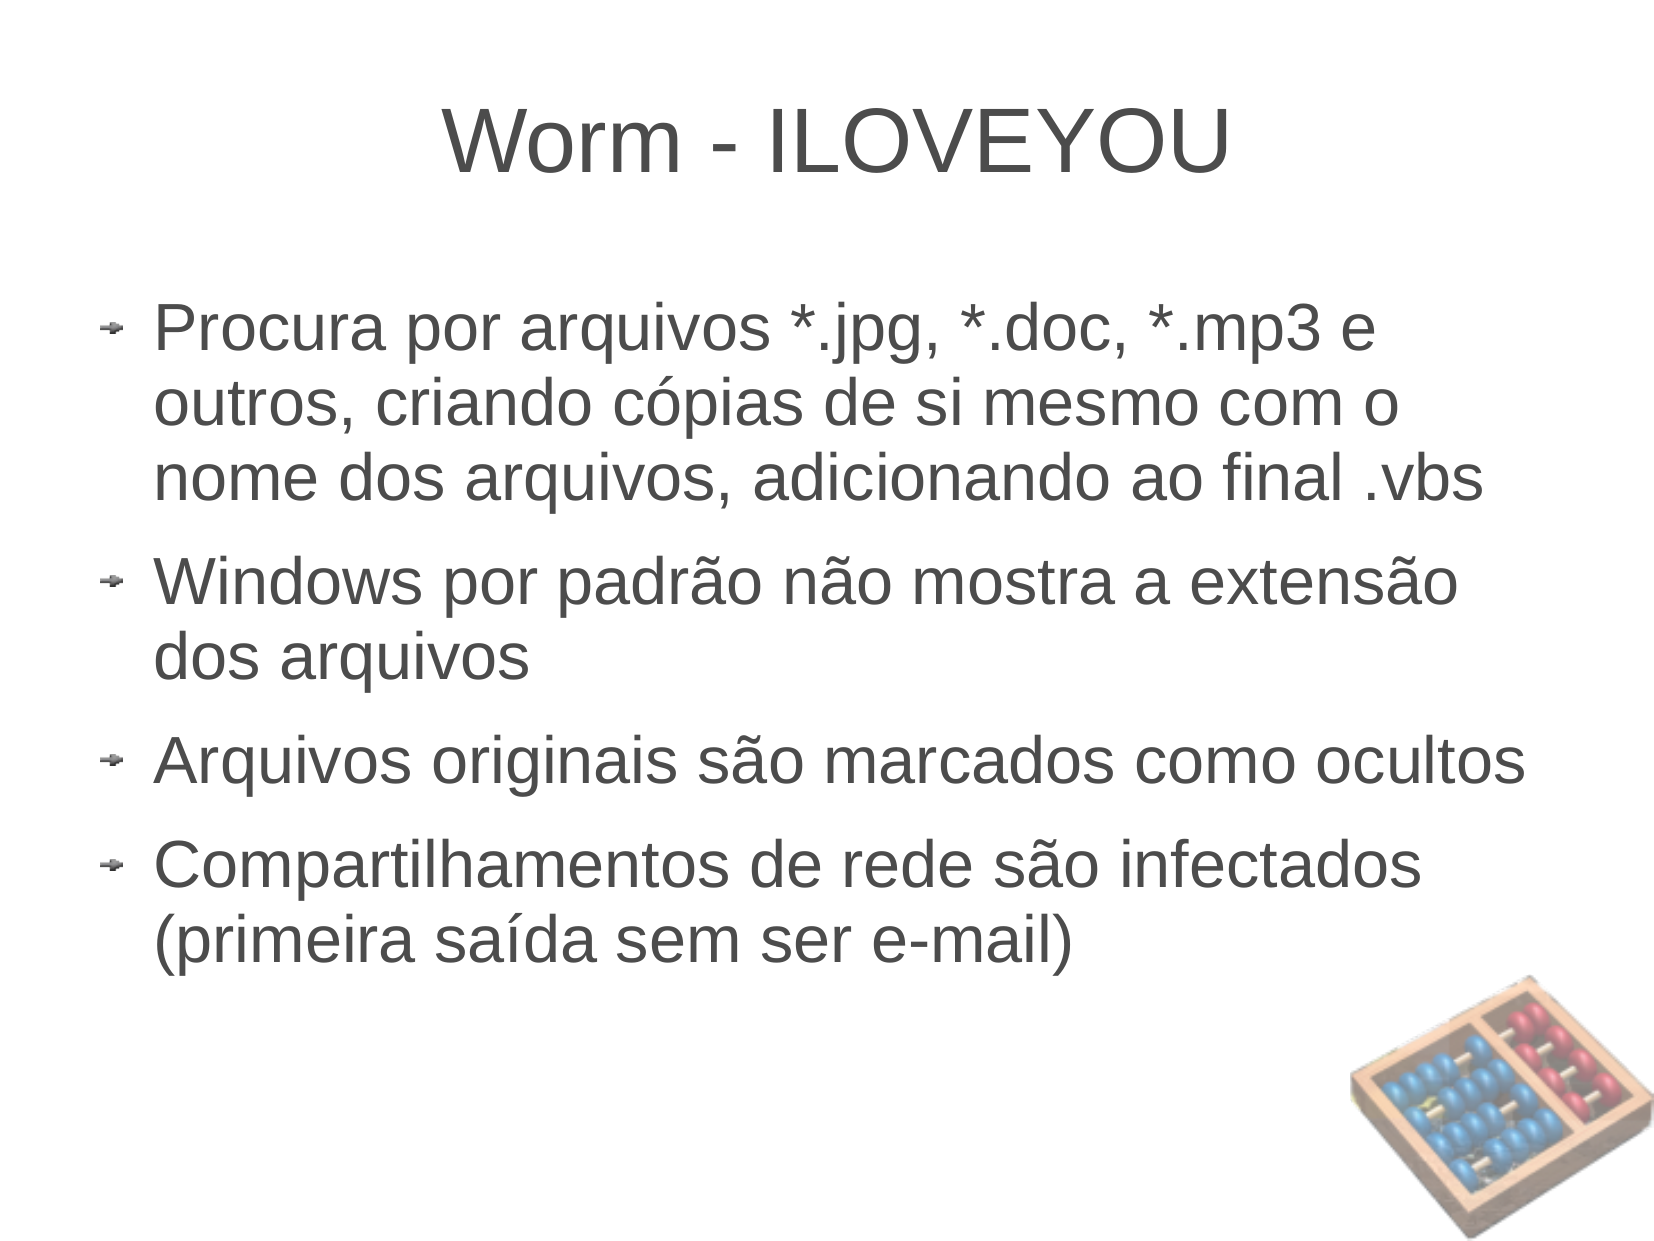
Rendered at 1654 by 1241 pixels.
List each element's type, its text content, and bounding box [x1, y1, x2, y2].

title Worm - ILOVEYOU [75, 44, 1601, 238]
list Procura por arquivos *.jpg, *.doc, *.mp3 e outros, criando cópias de si mesmo com o nome dos arquivos, adicionando ao final .vbs Windows por padrão não mostra a extensão dos arquivos Arquivos originais são marcados como ocultos Compartilhamentos de rede são infectados (primeira saída sem ser e-mail) [82, 290, 1571, 1109]
